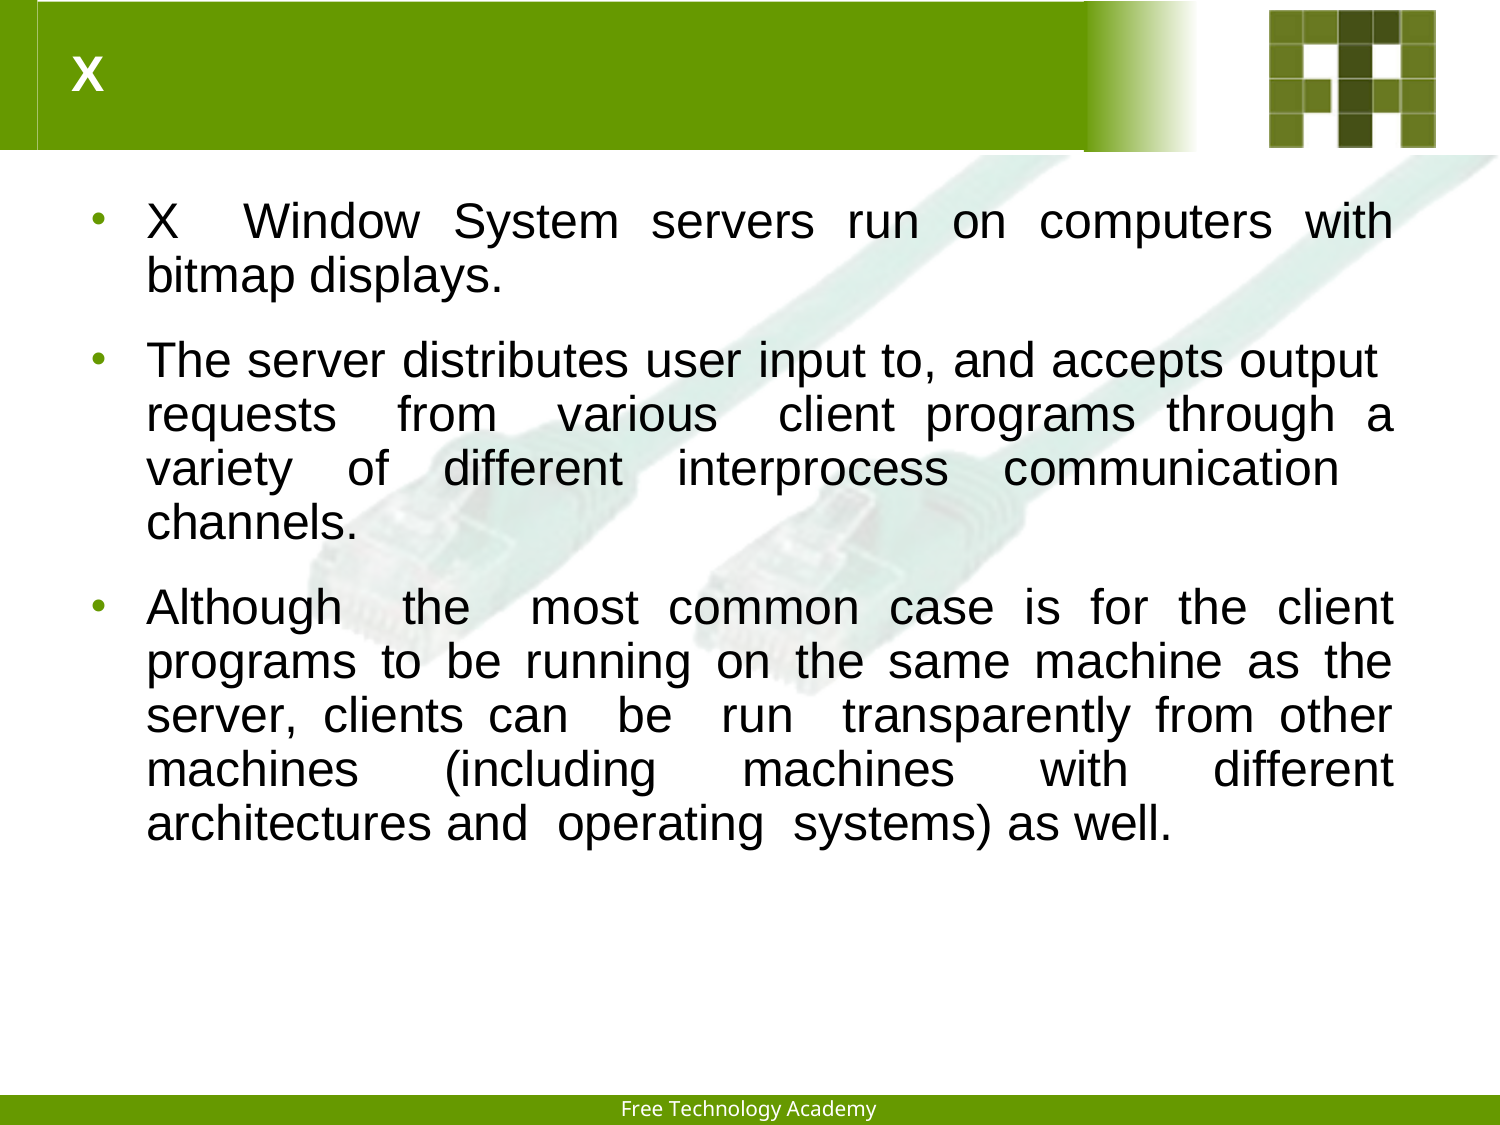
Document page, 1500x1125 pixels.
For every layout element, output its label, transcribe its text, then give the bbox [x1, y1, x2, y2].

title X [56, 1, 1107, 152]
list X Window System servers run on computers with bitmap displays. The server distributes user input to, and accepts output requests from various client programs through a variety of different interprocess communication channels. Although the most common case is for the client programs to be running on the same machine as the server, clients can be run transparently from other machines (including machines with different architectures and operating systems) as well. [75, 187, 1426, 1033]
picture [1269, 10, 1436, 148]
